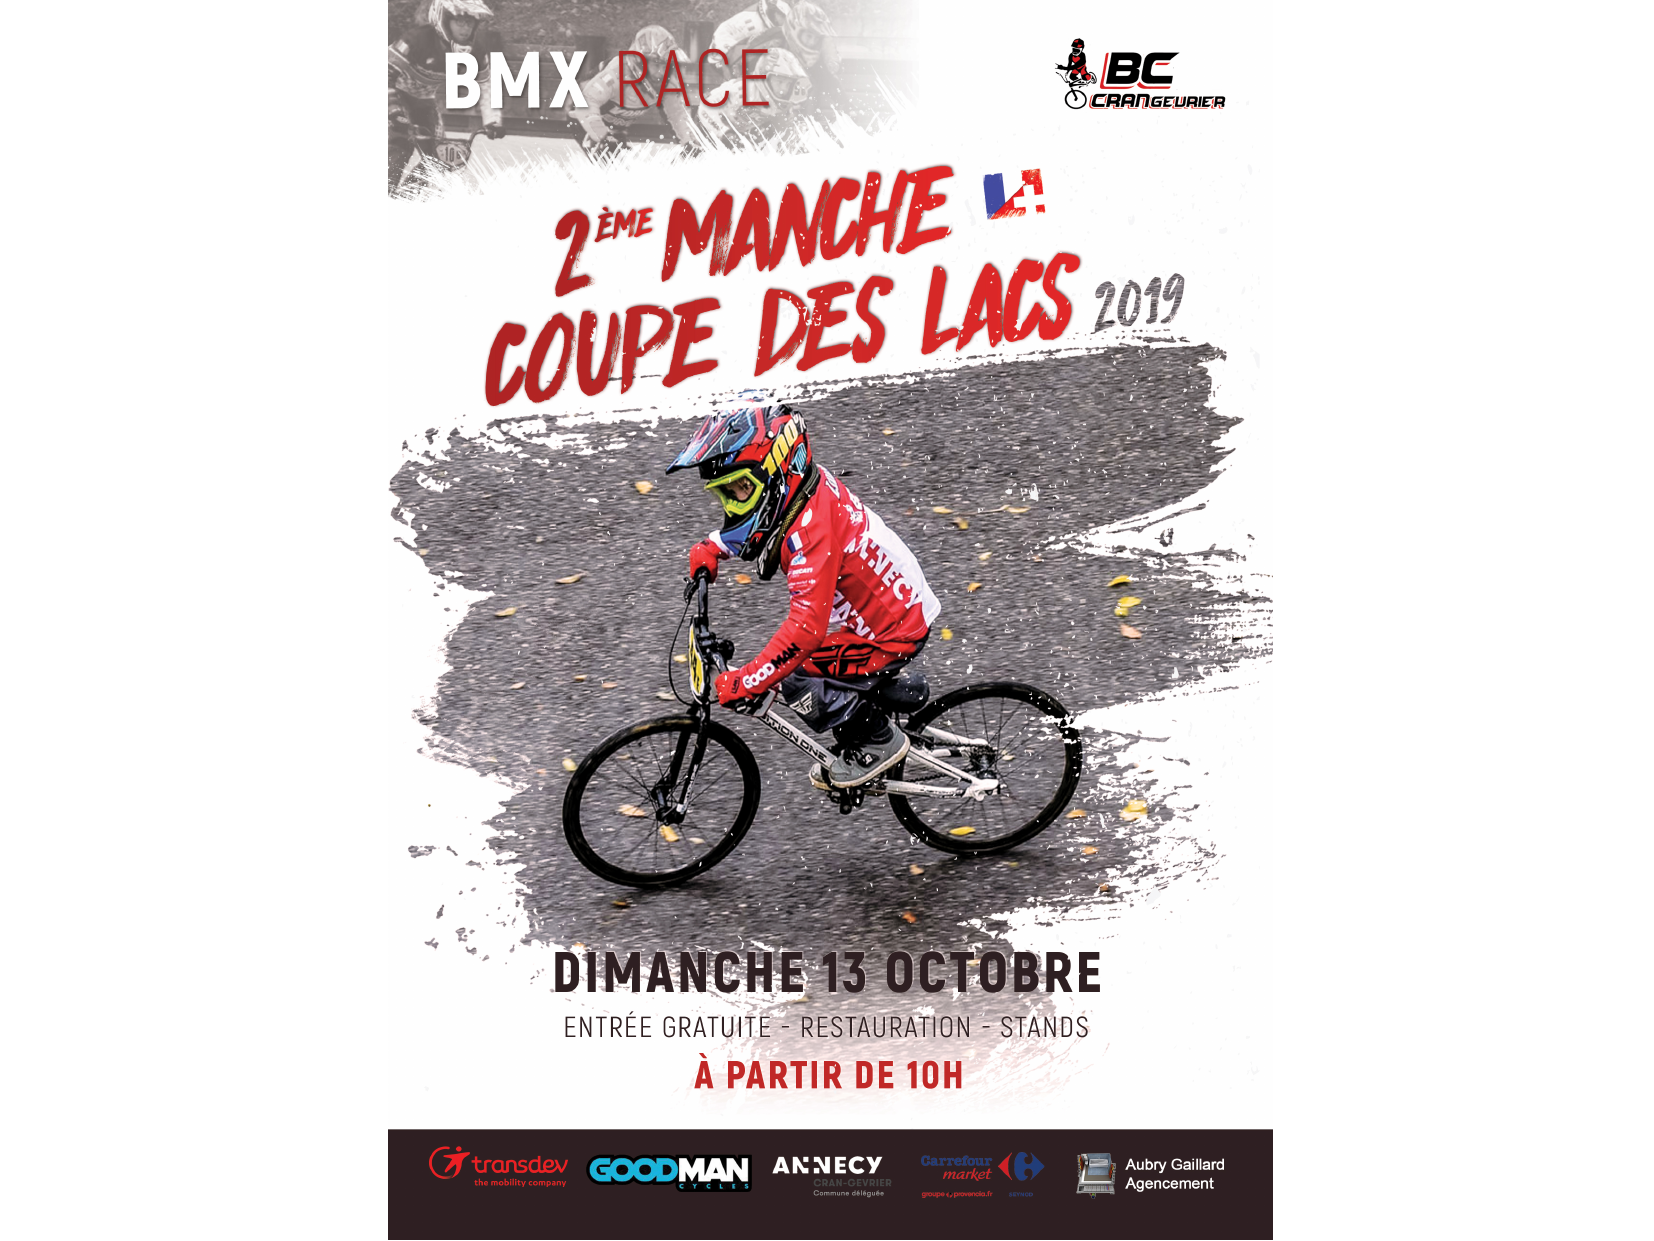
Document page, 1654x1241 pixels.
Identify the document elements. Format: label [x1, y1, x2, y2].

picture [388, 0, 1273, 1241]
